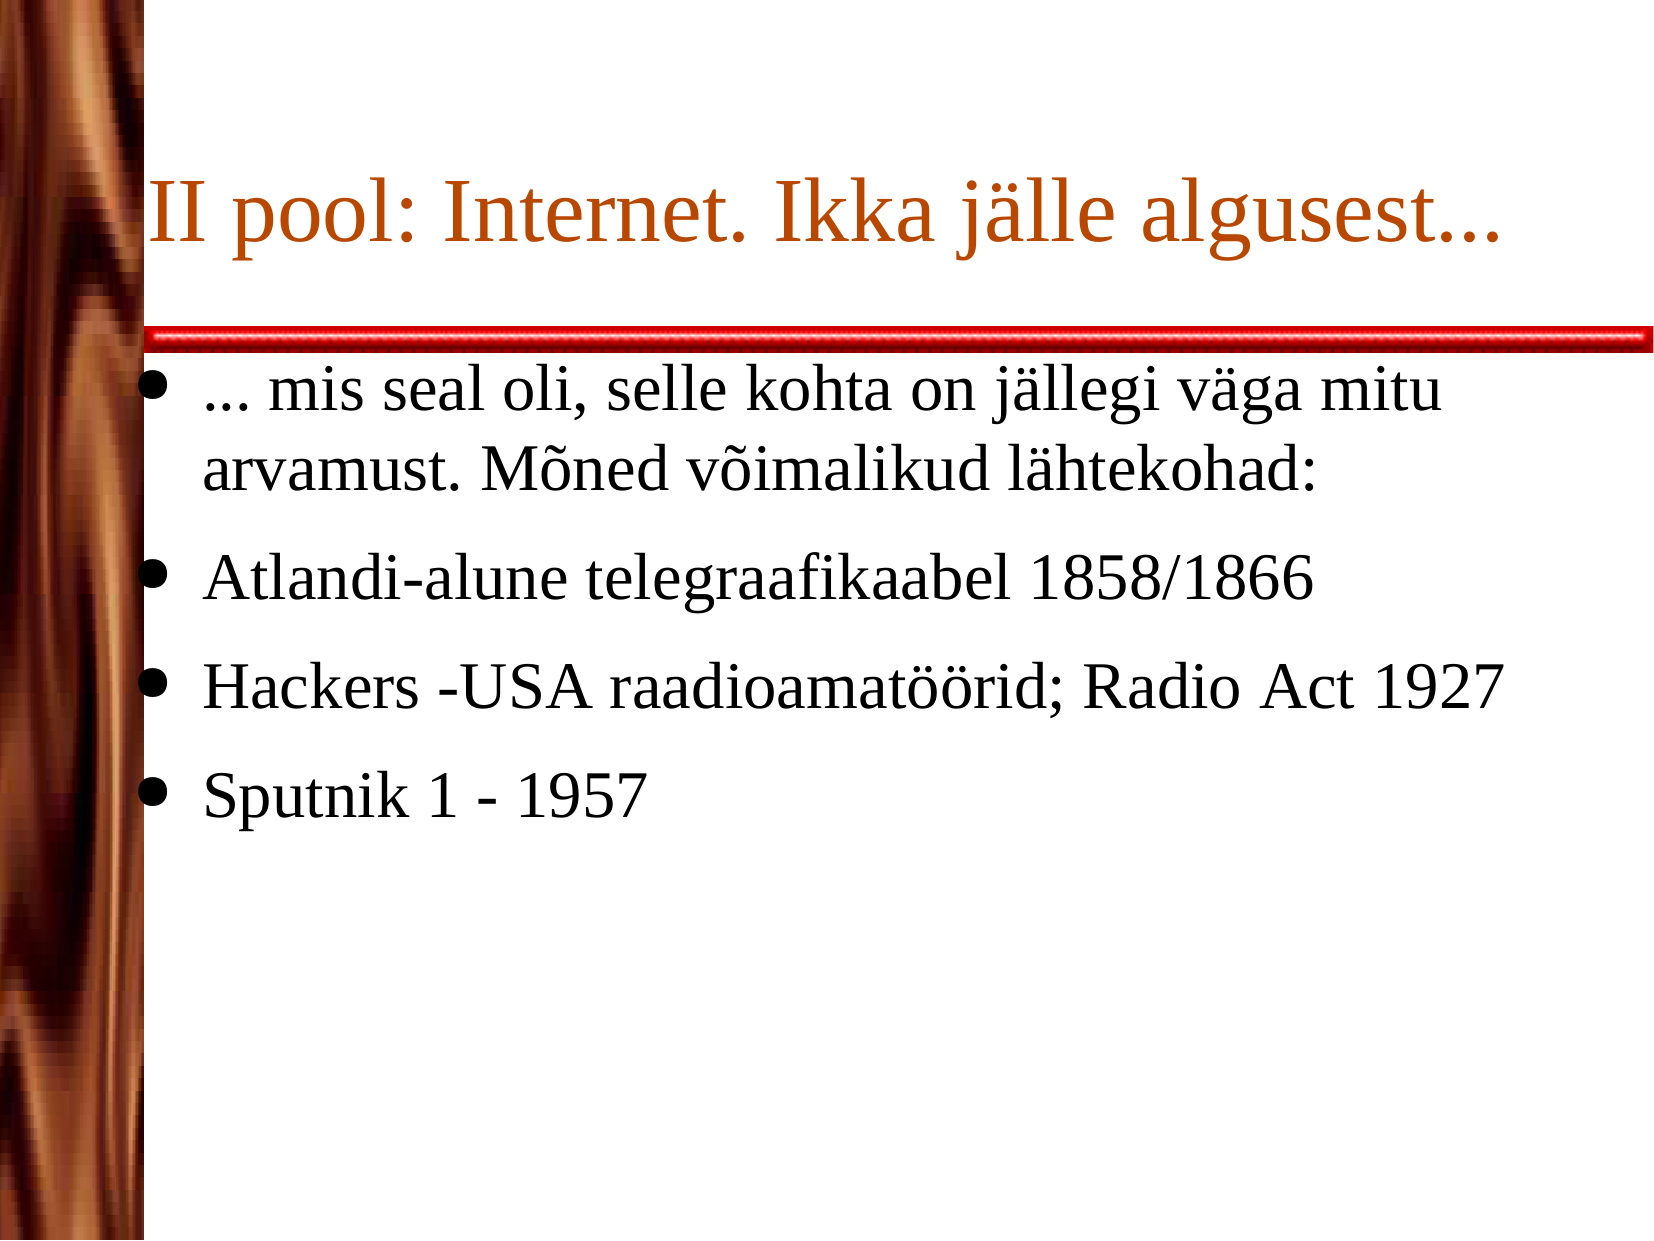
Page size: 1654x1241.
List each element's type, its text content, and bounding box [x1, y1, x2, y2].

list ... mis seal oli, selle kohta on jällegi väga mitu arvamust. Mõned võimalikud lähtekohad: Atlandi-alune telegraafikaabel 1858/1866 Hackers -USA raadioamatöörid; Radio Act 1927 Sputnik 1 - 1957 [121, 344, 1533, 1126]
title II pool: Internet. Ikka jälle algusest... [121, 100, 1533, 312]
picture [0, 0, 1654, 1240]
